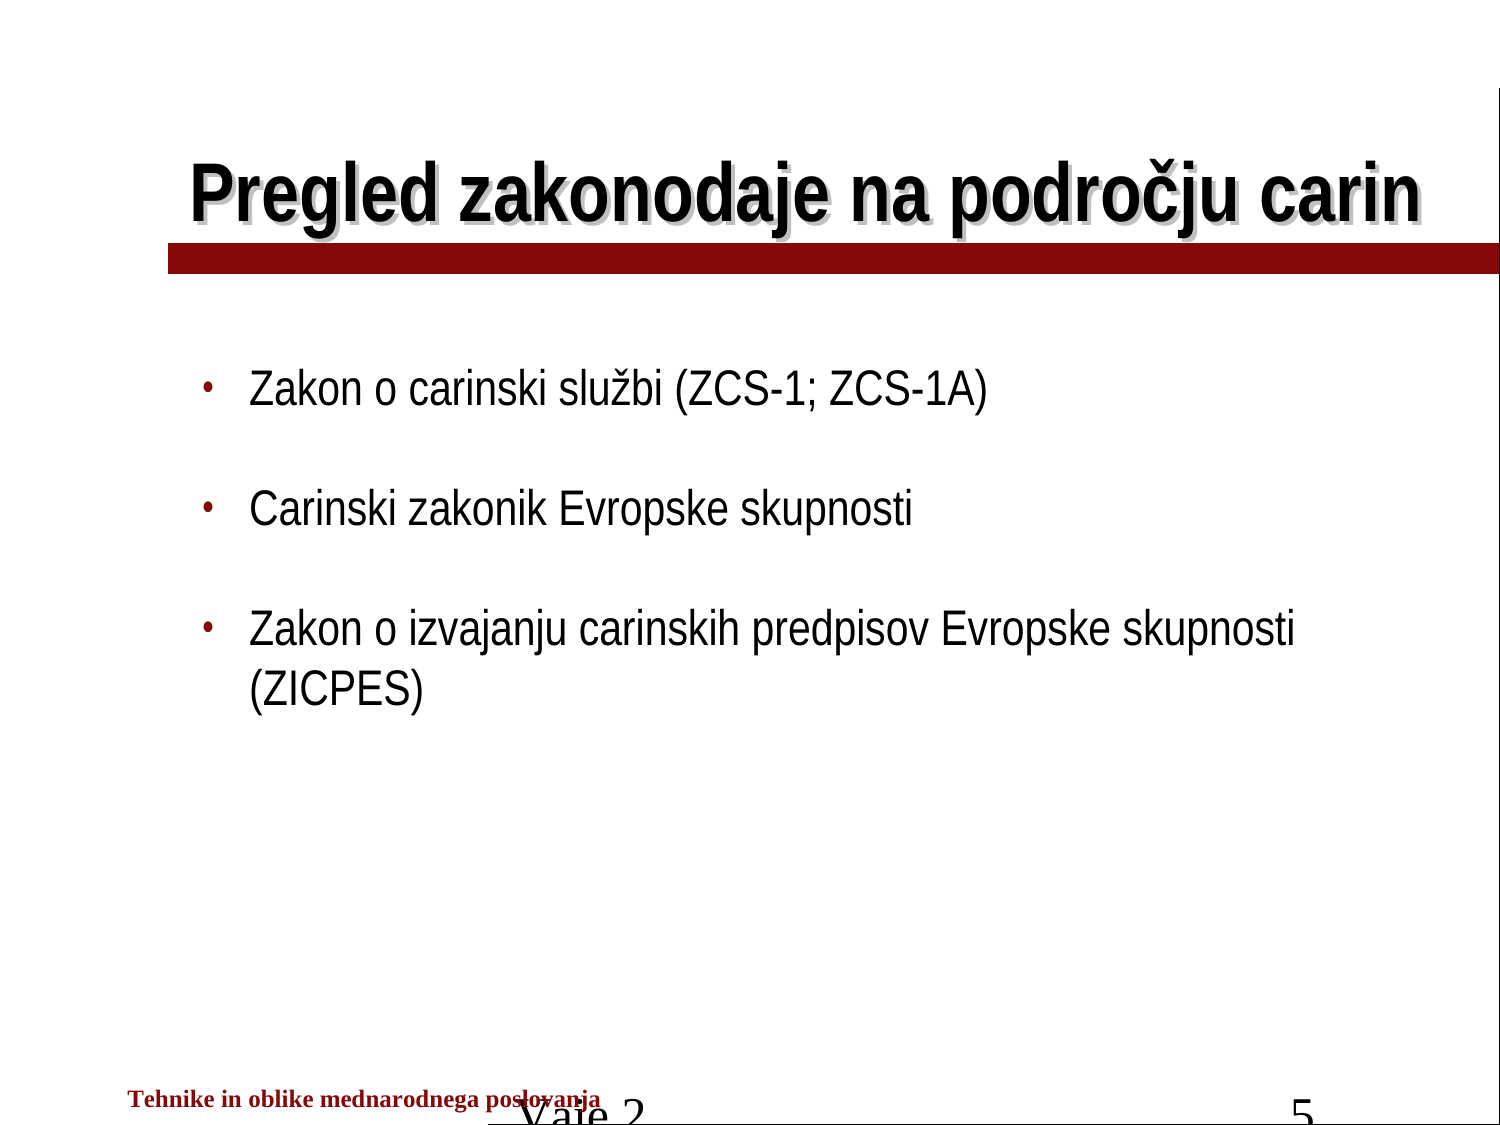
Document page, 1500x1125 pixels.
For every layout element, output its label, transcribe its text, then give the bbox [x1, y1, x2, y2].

title Pregled zakonodaje na področju carin [174, 113, 1500, 264]
list Zakon o carinski službi (ZCS-1; ZCS-1A) Carinski zakonik Evropske skupnosti Zakon o izvajanju carinskih predpisov Evropske skupnosti (ZICPES) [112, 348, 1388, 1024]
